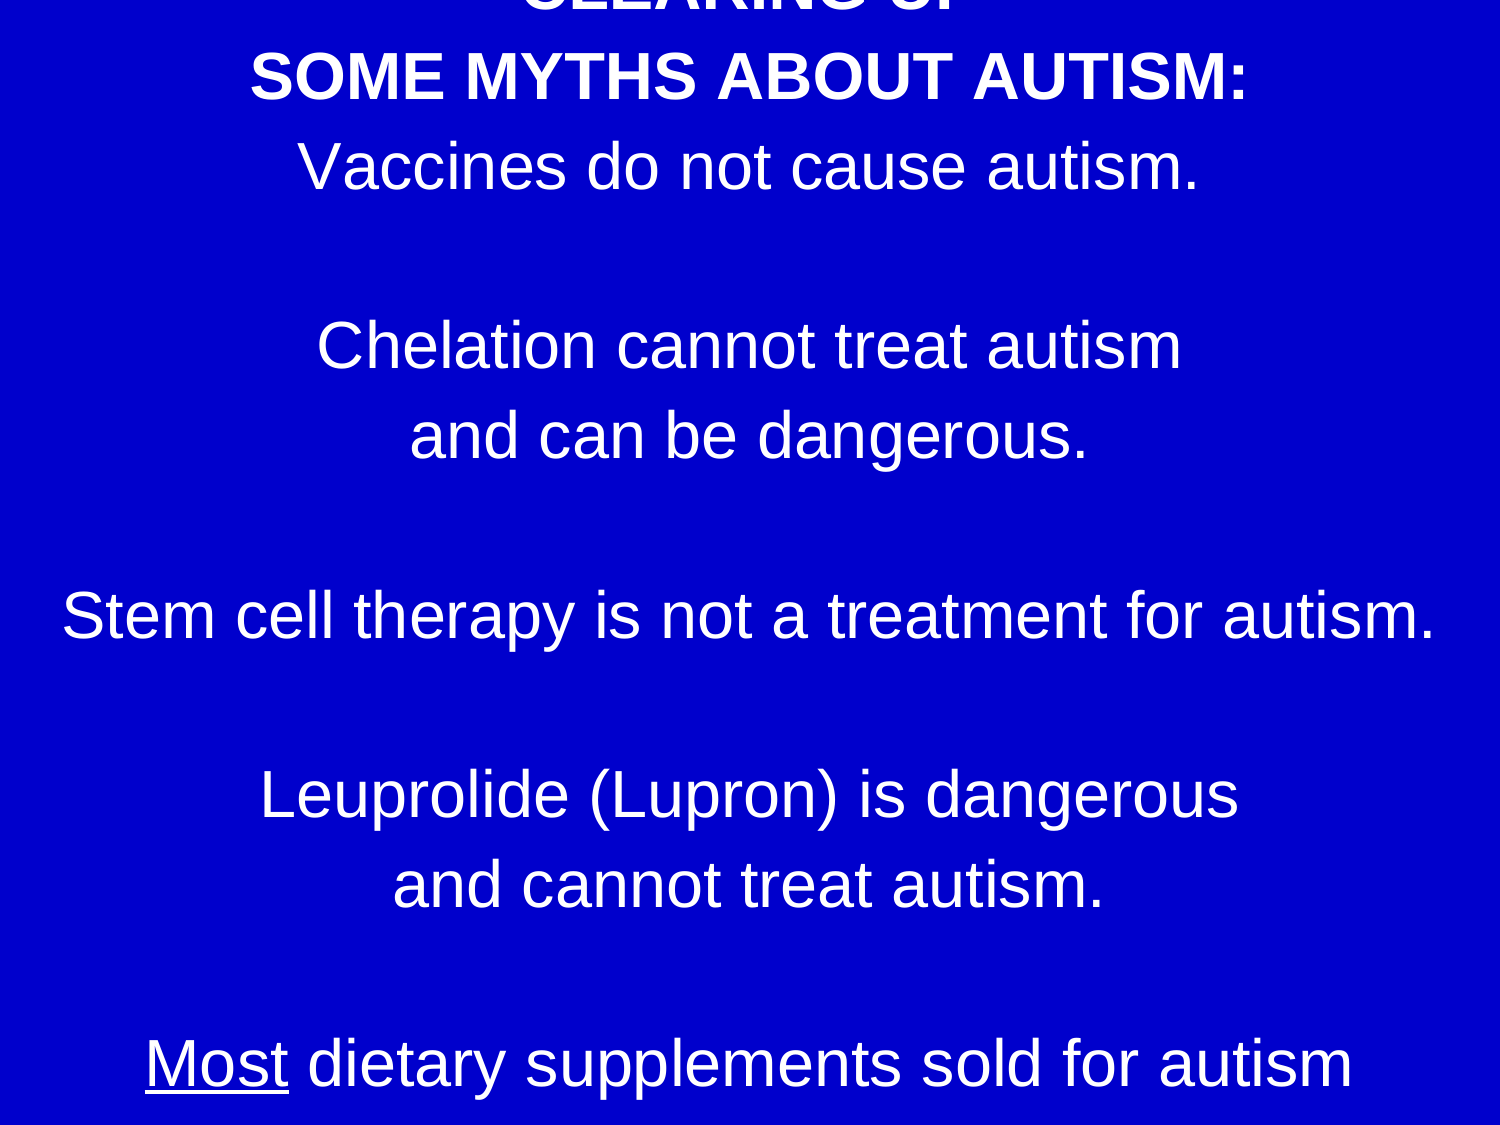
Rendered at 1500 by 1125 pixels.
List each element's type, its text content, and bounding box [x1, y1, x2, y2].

title CLEARING UP SOME MYTHS ABOUT AUTISM: Vaccines do not cause autism. Chelation cannot treat autism and can be dangerous. Stem cell therapy is not a treatment for autism. Leuprolide (Lupron) is dangerous and cannot treat autism. Most dietary supplements sold for autism do not work. [0, 1, 1500, 1125]
